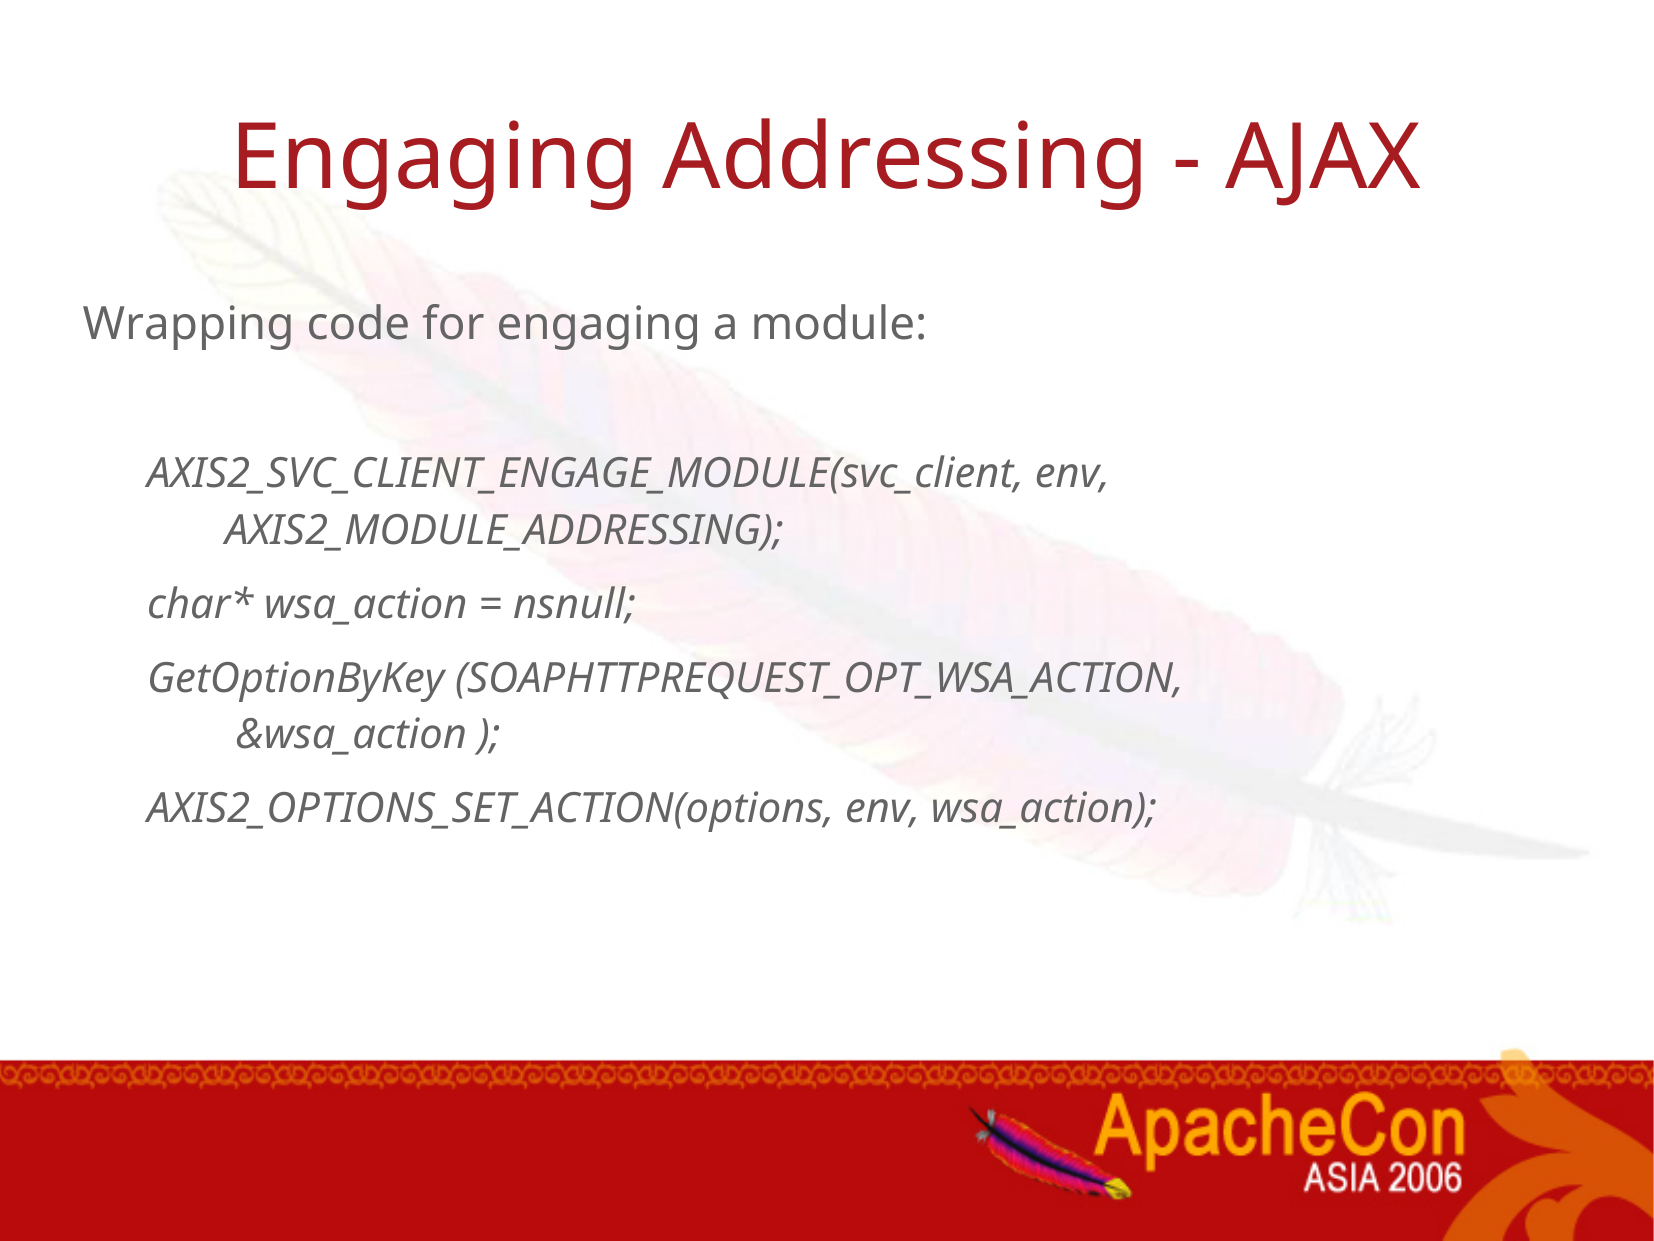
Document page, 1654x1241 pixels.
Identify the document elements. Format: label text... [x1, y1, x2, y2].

title Engaging Addressing - AJAX [82, 49, 1571, 257]
list Wrapping code for engaging a module: AXIS2_SVC_CLIENT_ENGAGE_MODULE(svc_client, env, AXIS2_MODULE_ADDRESSING); char* wsa_action = nsnull; GetOptionByKey (SOAPHTTPREQUEST_OPT_WSA_ACTION, &wsa_action ); AXIS2_OPTIONS_SET_ACTION(options, env, wsa_action); [82, 290, 1571, 1109]
picture [0, 0, 1654, 1241]
